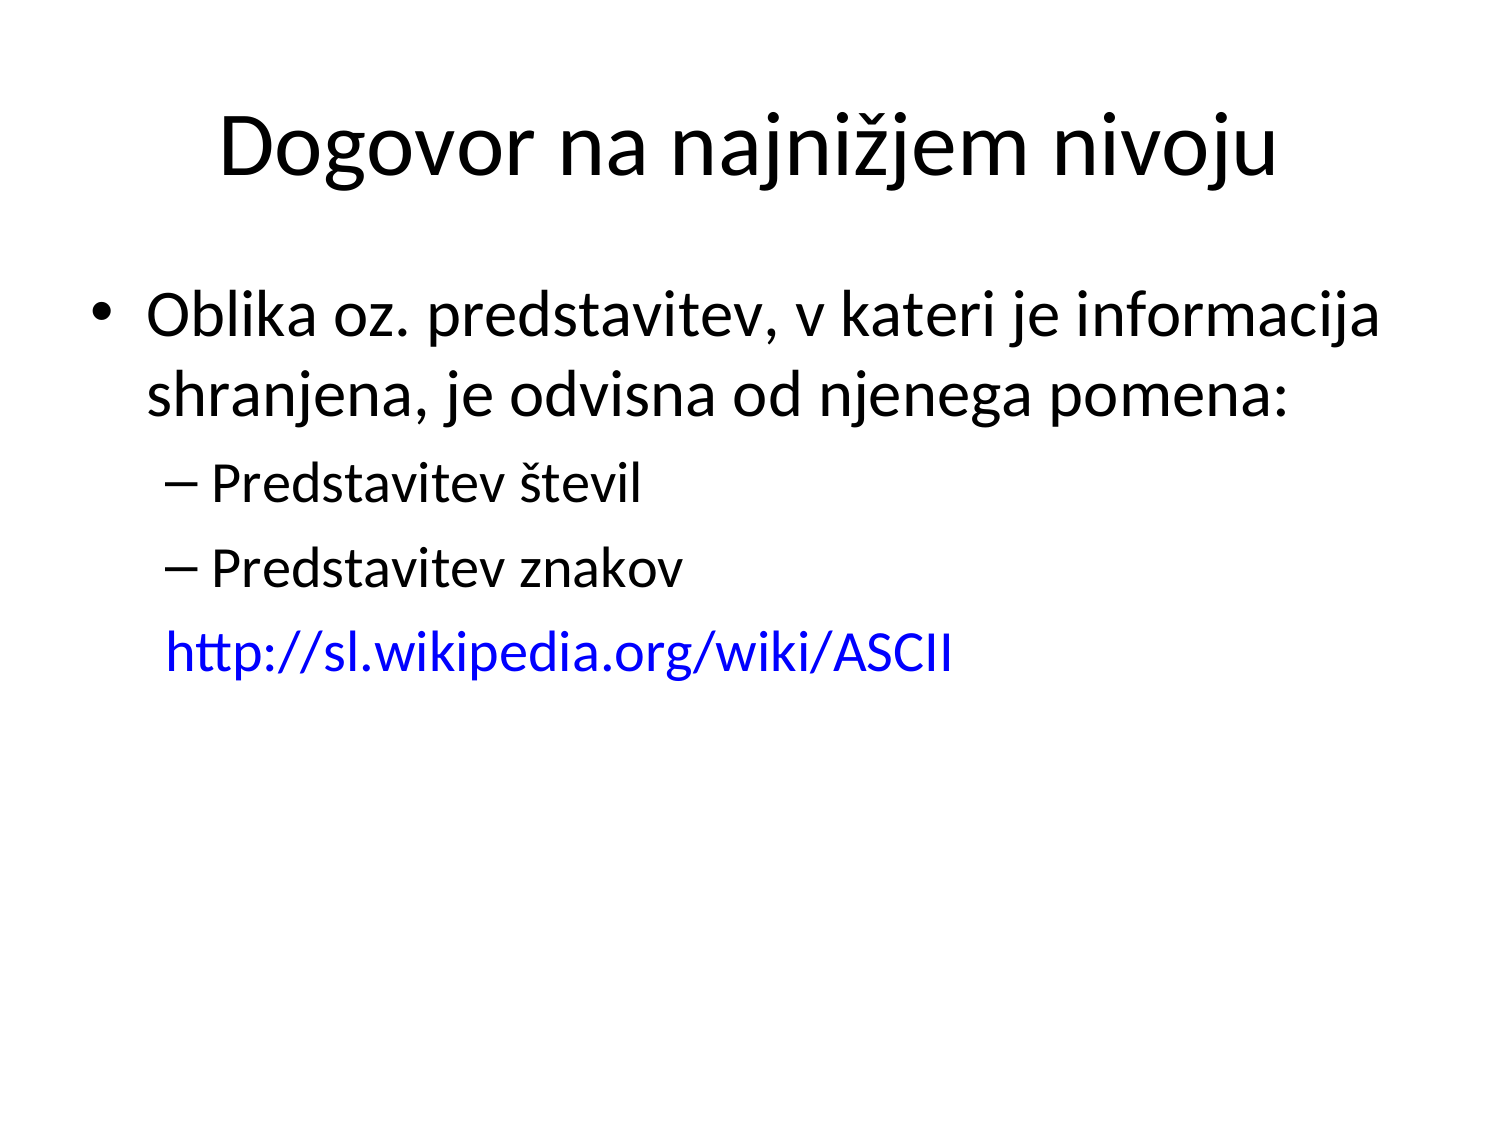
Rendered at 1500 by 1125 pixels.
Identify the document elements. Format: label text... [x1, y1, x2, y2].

title Dogovor na najnižjem nivoju [75, 45, 1426, 233]
list Oblika oz. predstavitev, v kateri je informacija shranjena, je odvisna od njenega pomena: Predstavitev števil Predstavitev znakov http://sl.wikipedia.org/wiki/ASCII [75, 262, 1426, 1006]
